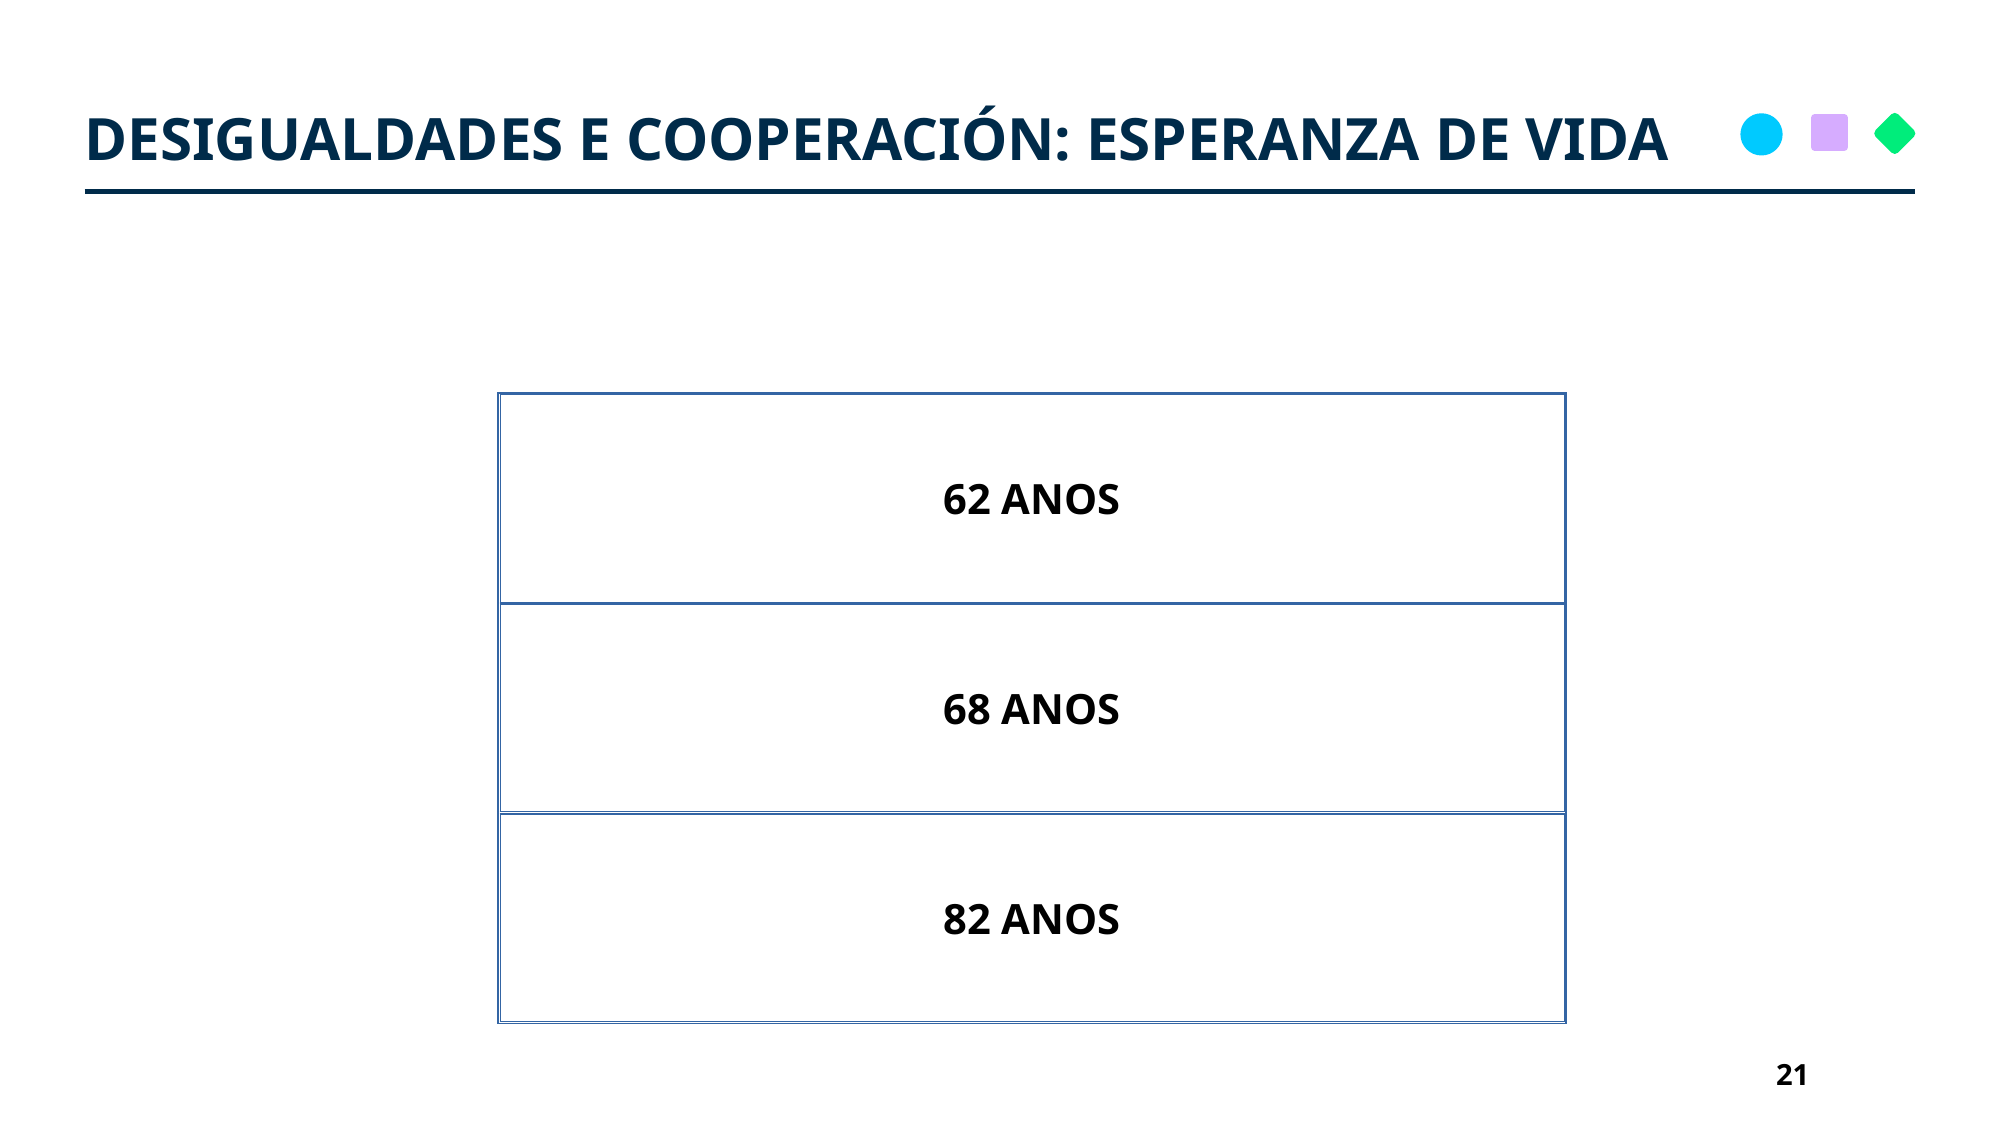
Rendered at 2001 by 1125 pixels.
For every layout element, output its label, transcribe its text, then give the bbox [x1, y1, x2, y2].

table_cell 82 ANOS [501, 815, 1564, 1021]
title DESIGUALDADES E COOPERACIÓN: ESPERANZA DE VIDA [84, 88, 1713, 178]
table_header 62 ANOS [501, 395, 1564, 602]
table_cell 68 ANOS [501, 605, 1564, 811]
